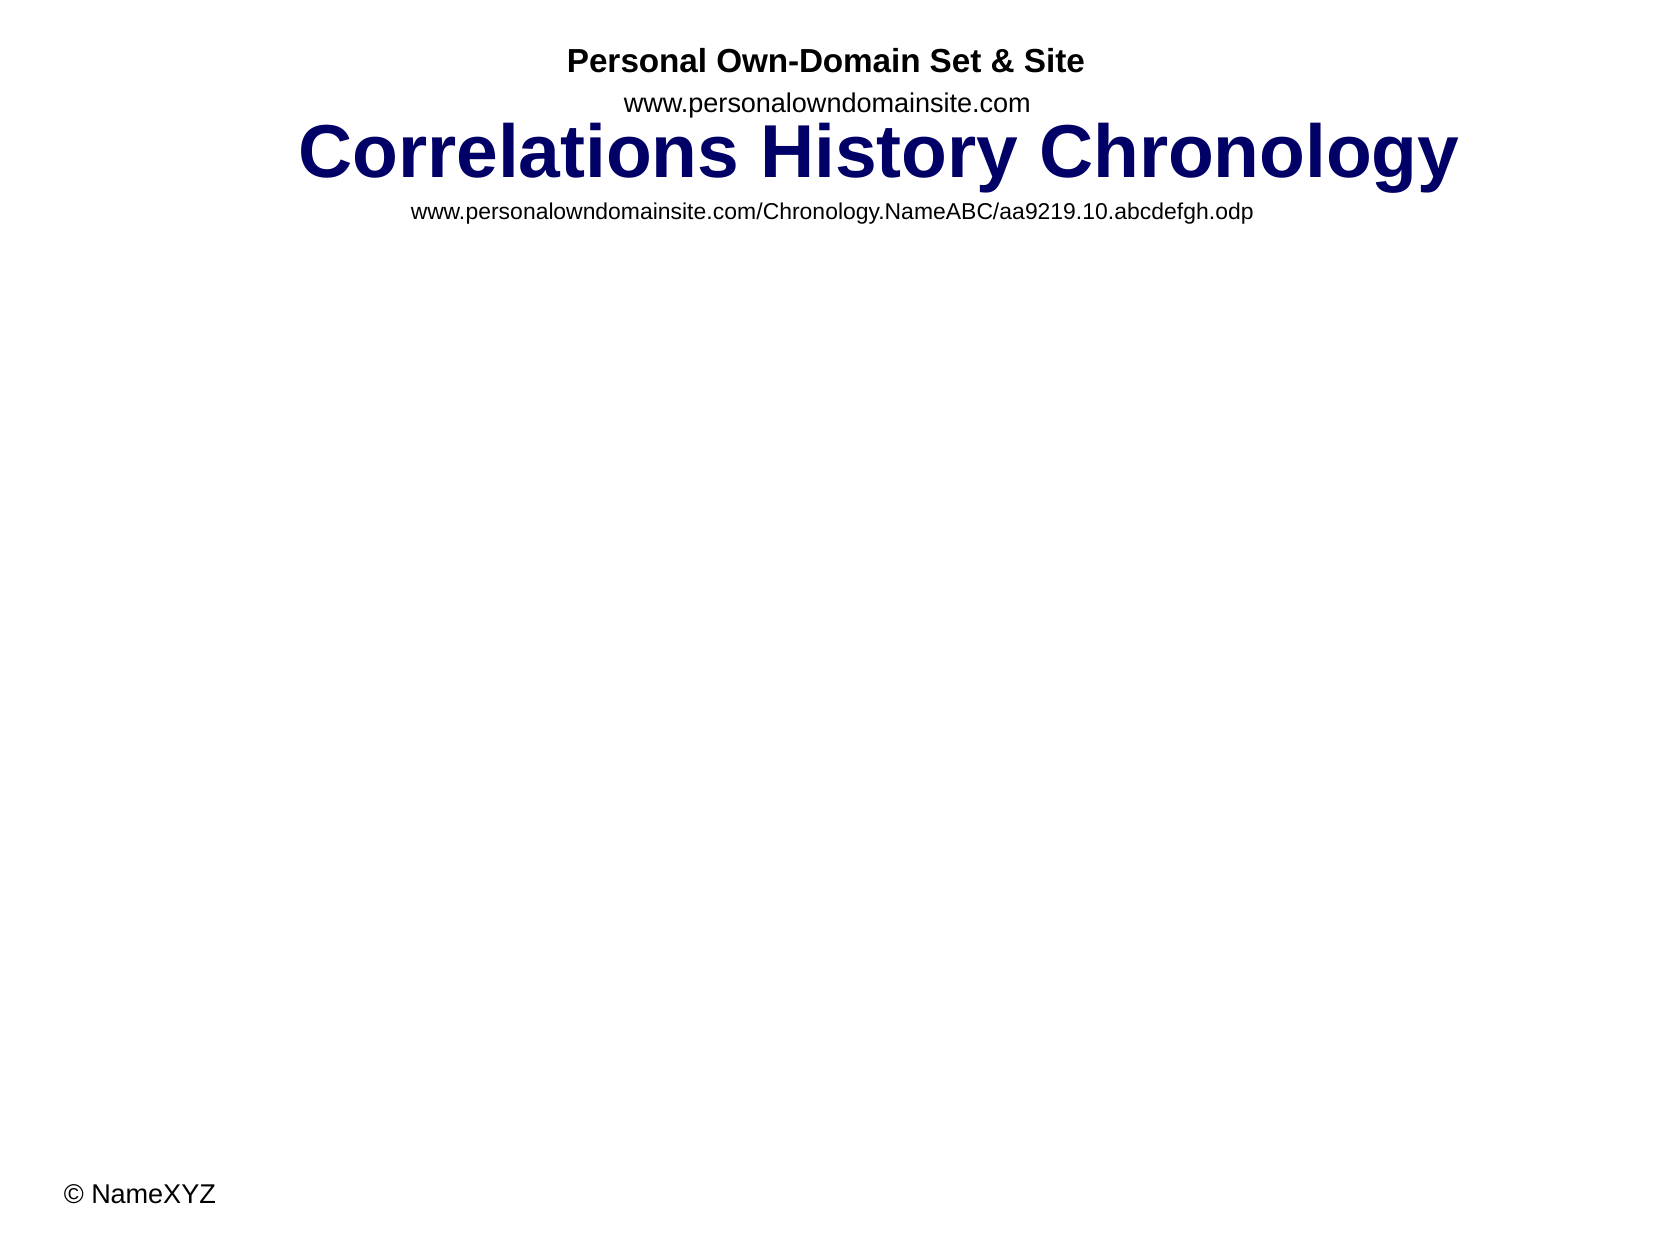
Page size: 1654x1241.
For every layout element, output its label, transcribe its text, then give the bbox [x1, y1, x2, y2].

text_box Personal Own-Domain Set & Site [552, 35, 1102, 89]
text_box Correlations History Chronology [283, 101, 1476, 201]
text_box www.personalowndomainsite.com [609, 80, 1045, 126]
text_box © NameXYZ [49, 1171, 485, 1217]
text_box www.personalowndomainsite.com/Chronology.NameABC/aa9219.10.abcdefgh.odp [396, 191, 1269, 237]
